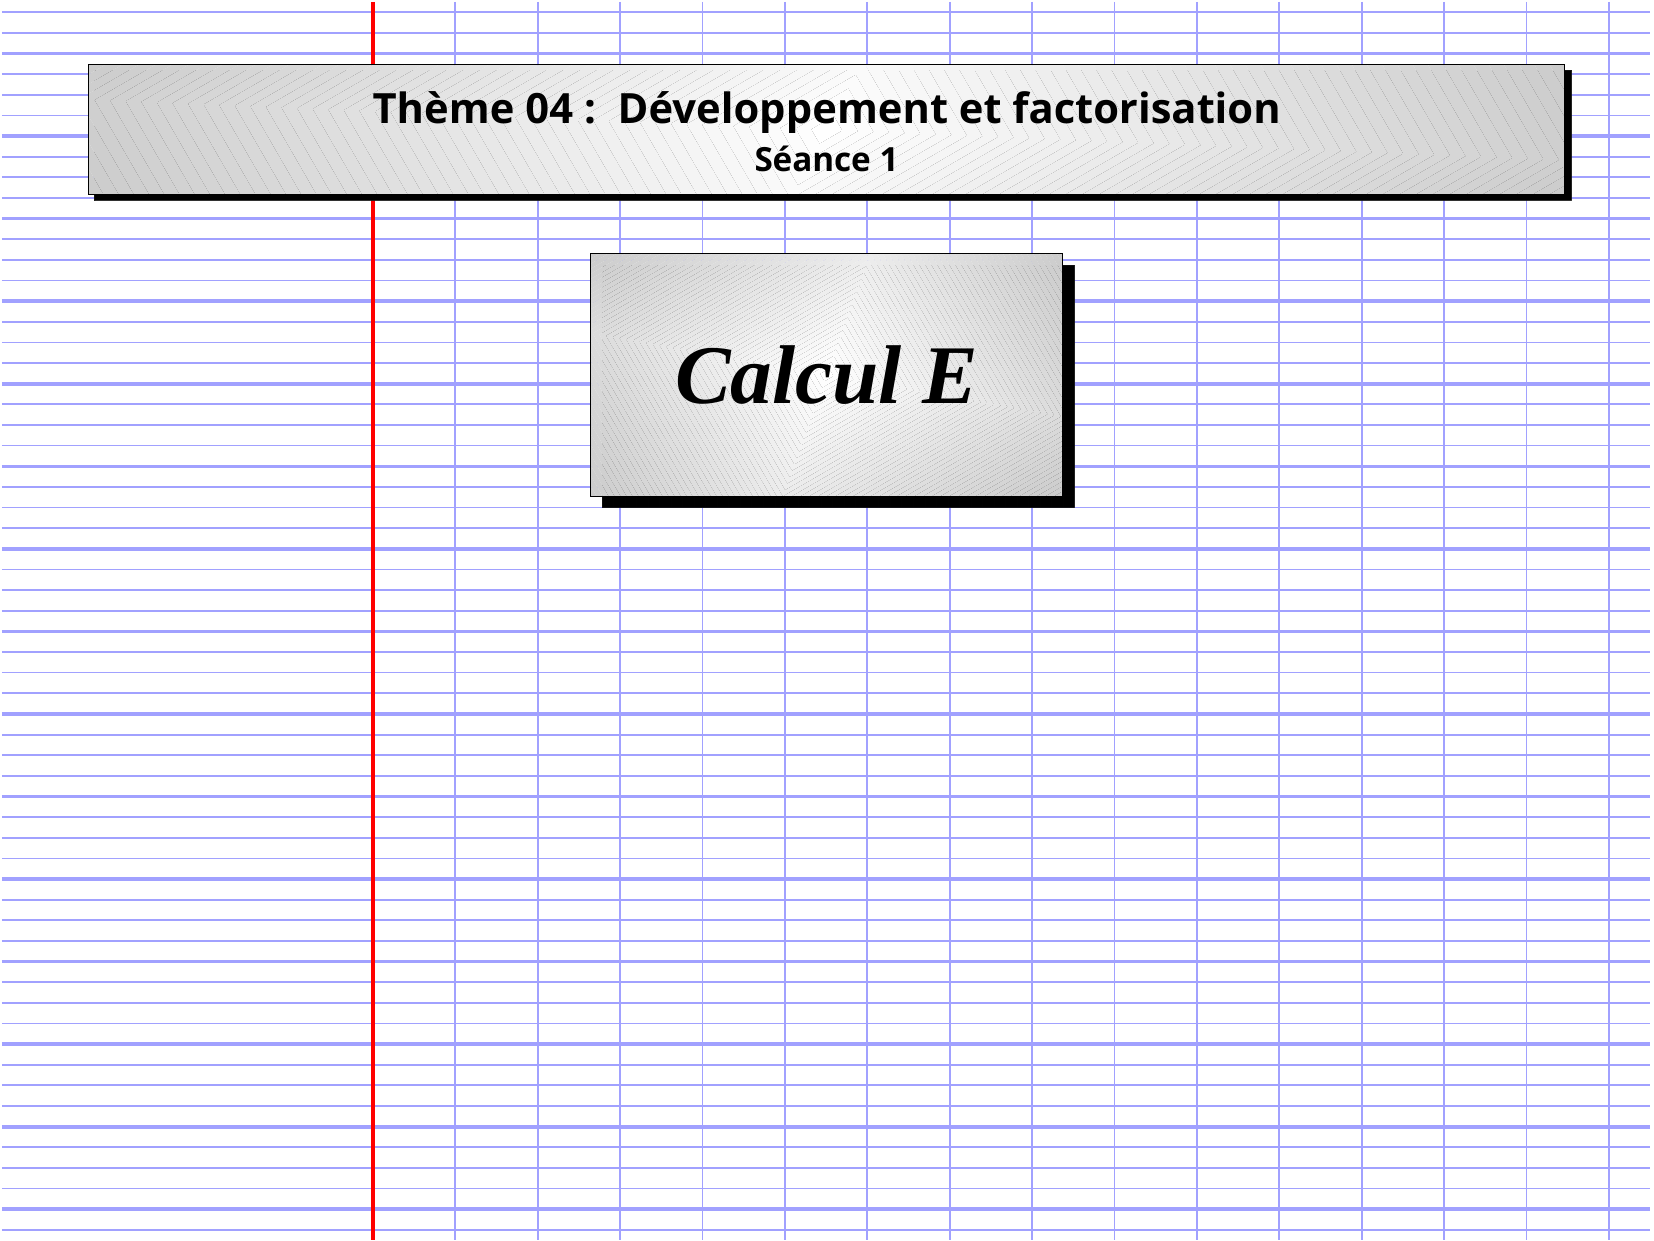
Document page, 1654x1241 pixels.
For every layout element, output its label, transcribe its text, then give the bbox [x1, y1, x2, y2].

text_box Calcul E [590, 253, 1063, 497]
picture [0, 0, 1654, 1241]
text_box Thème 04 : Développement et factorisation Séance 1 [88, 64, 1565, 195]
